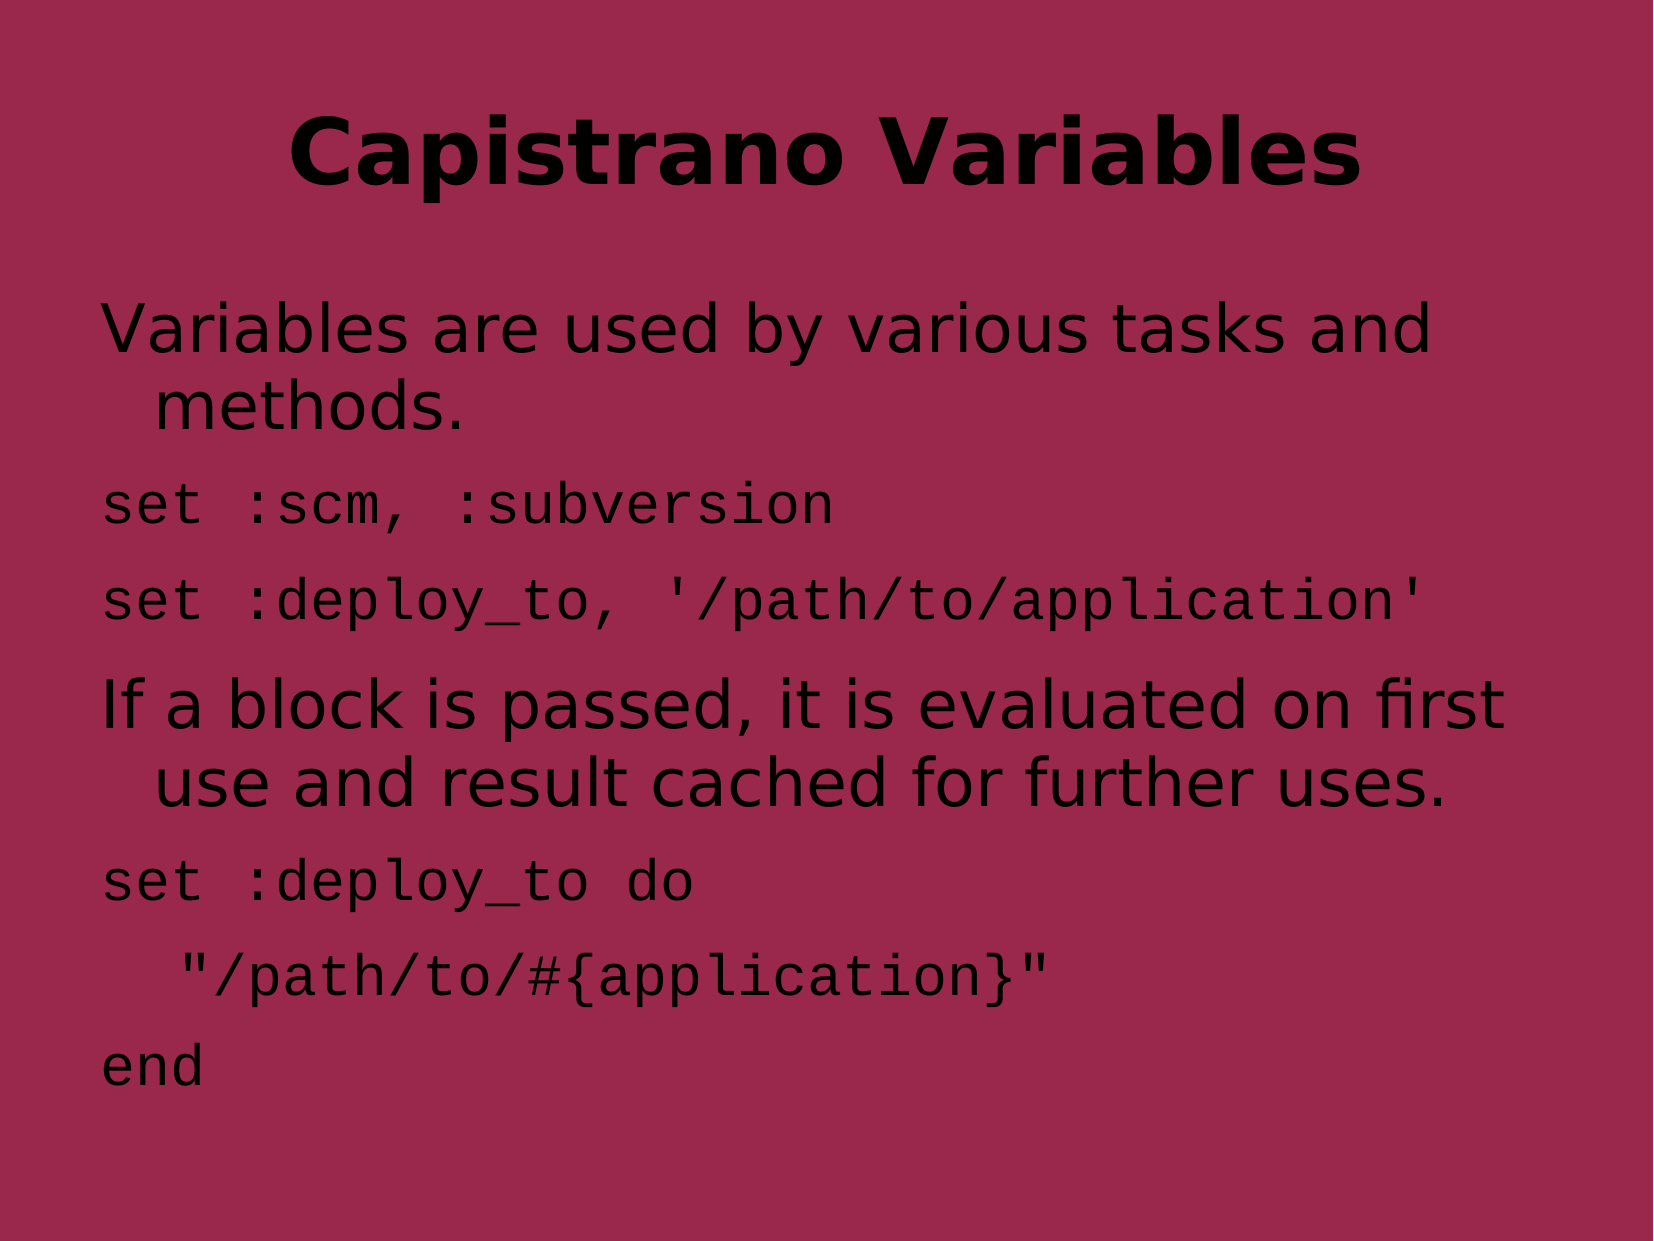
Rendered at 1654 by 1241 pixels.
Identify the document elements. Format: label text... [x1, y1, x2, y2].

title Capistrano Variables [82, 56, 1571, 250]
list Variables are used by various tasks and methods. set :scm, :subversion set :deploy_to, '/path/to/application' If a block is passed, it is evaluated on first use and result cached for further uses. set :deploy_to do "/path/to/#{application}" end [82, 290, 1571, 1103]
